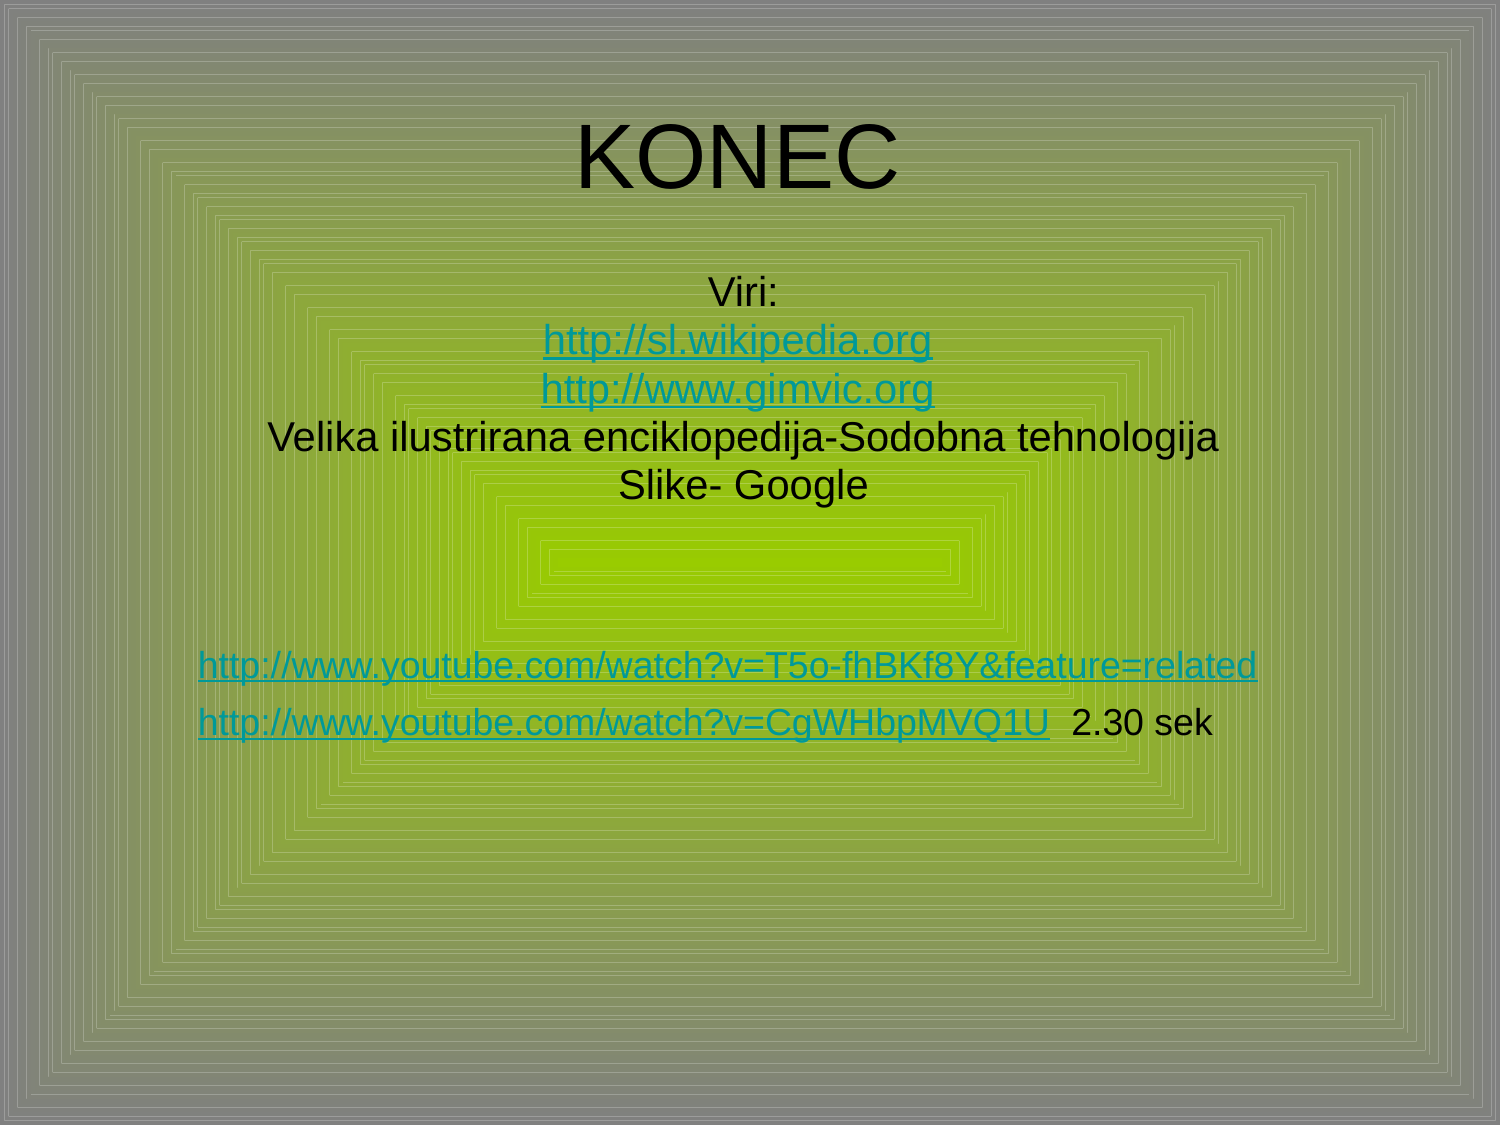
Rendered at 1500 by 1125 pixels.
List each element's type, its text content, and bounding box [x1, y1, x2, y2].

text_box http://www.youtube.com/watch?v=T5o-fhBKf8Y&feature=related http://www.youtube.com/watch?v=CgWHbpMVQ1U 2.30 sek [183, 633, 1306, 751]
title KONEC [100, 31, 1376, 273]
subtitle Viri: http://sl.wikipedia.org http://www.gimvic.org Velika ilustrirana enciklopedija-Sodobna tehnologija Slike- Google [218, 267, 1269, 555]
